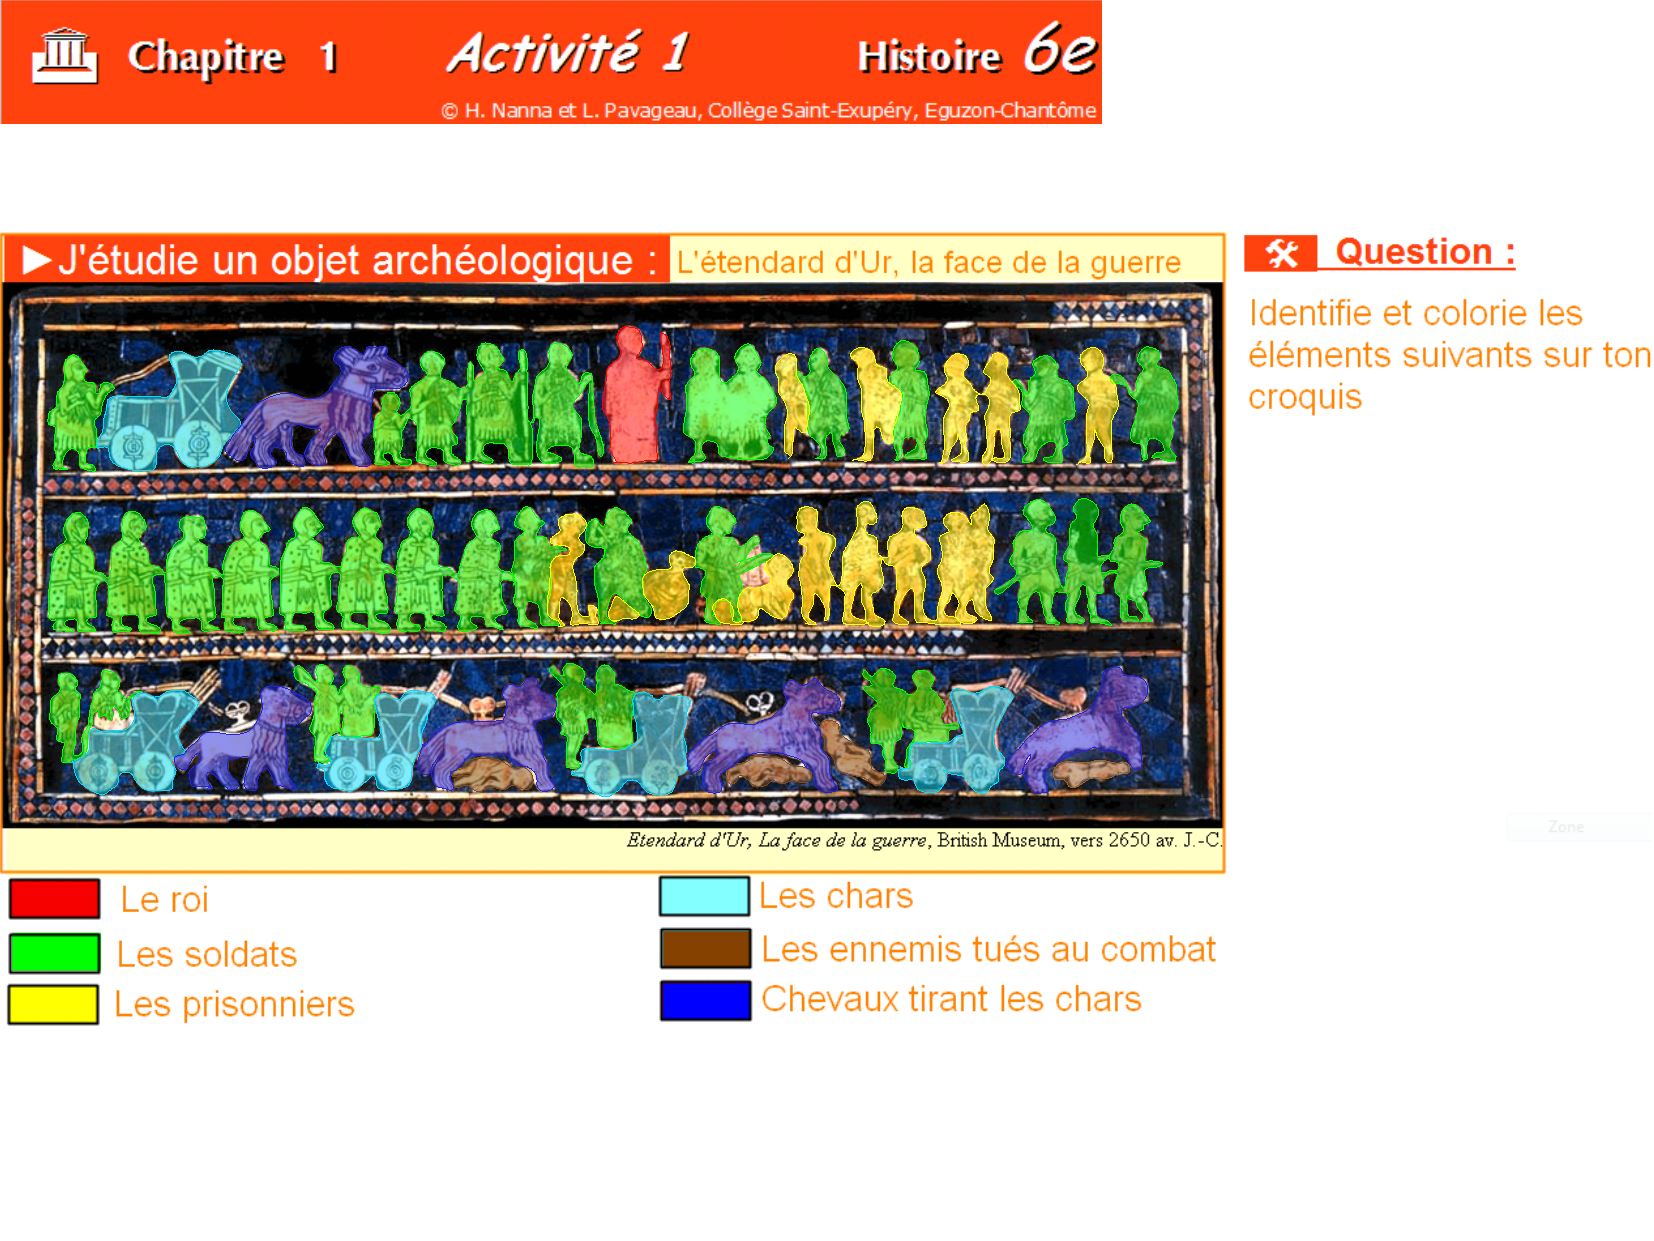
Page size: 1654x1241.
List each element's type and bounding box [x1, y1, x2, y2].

text_box [775, 348, 850, 459]
text_box [935, 352, 1076, 465]
picture [0, 230, 1653, 1027]
text_box [862, 668, 1013, 794]
text_box [994, 498, 1163, 626]
text_box [293, 663, 886, 797]
text_box [1006, 666, 1148, 794]
picture [0, 0, 1102, 124]
text_box [279, 506, 794, 634]
text_box [850, 340, 930, 462]
text_box [1076, 346, 1179, 465]
text_box [49, 670, 312, 795]
text_box [602, 326, 671, 464]
text_box [48, 510, 279, 634]
text_box [796, 501, 995, 627]
text_box [683, 343, 777, 464]
text_box [47, 342, 604, 472]
